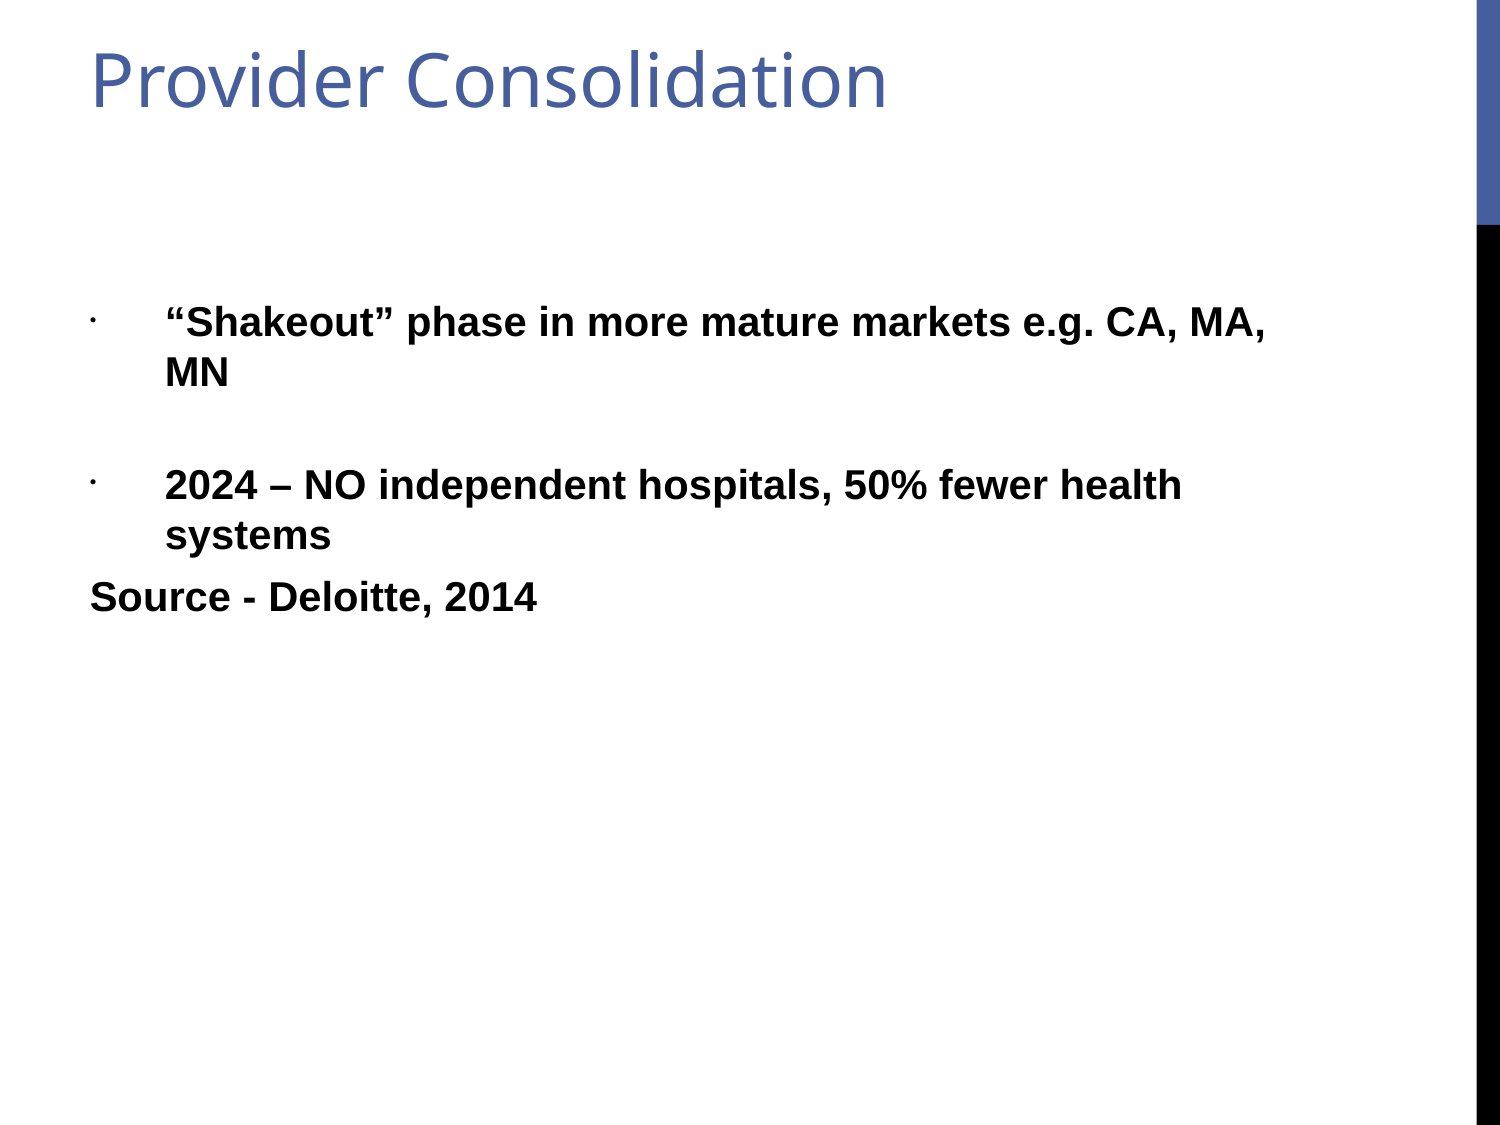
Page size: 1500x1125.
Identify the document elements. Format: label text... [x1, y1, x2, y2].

list “Shakeout” phase in more mature markets e.g. CA, MA, MN 2024 – NO independent hospitals, 50% fewer health systems Source - Deloitte, 2014 [75, 287, 1325, 1005]
title Provider Consolidation [75, 25, 1025, 250]
